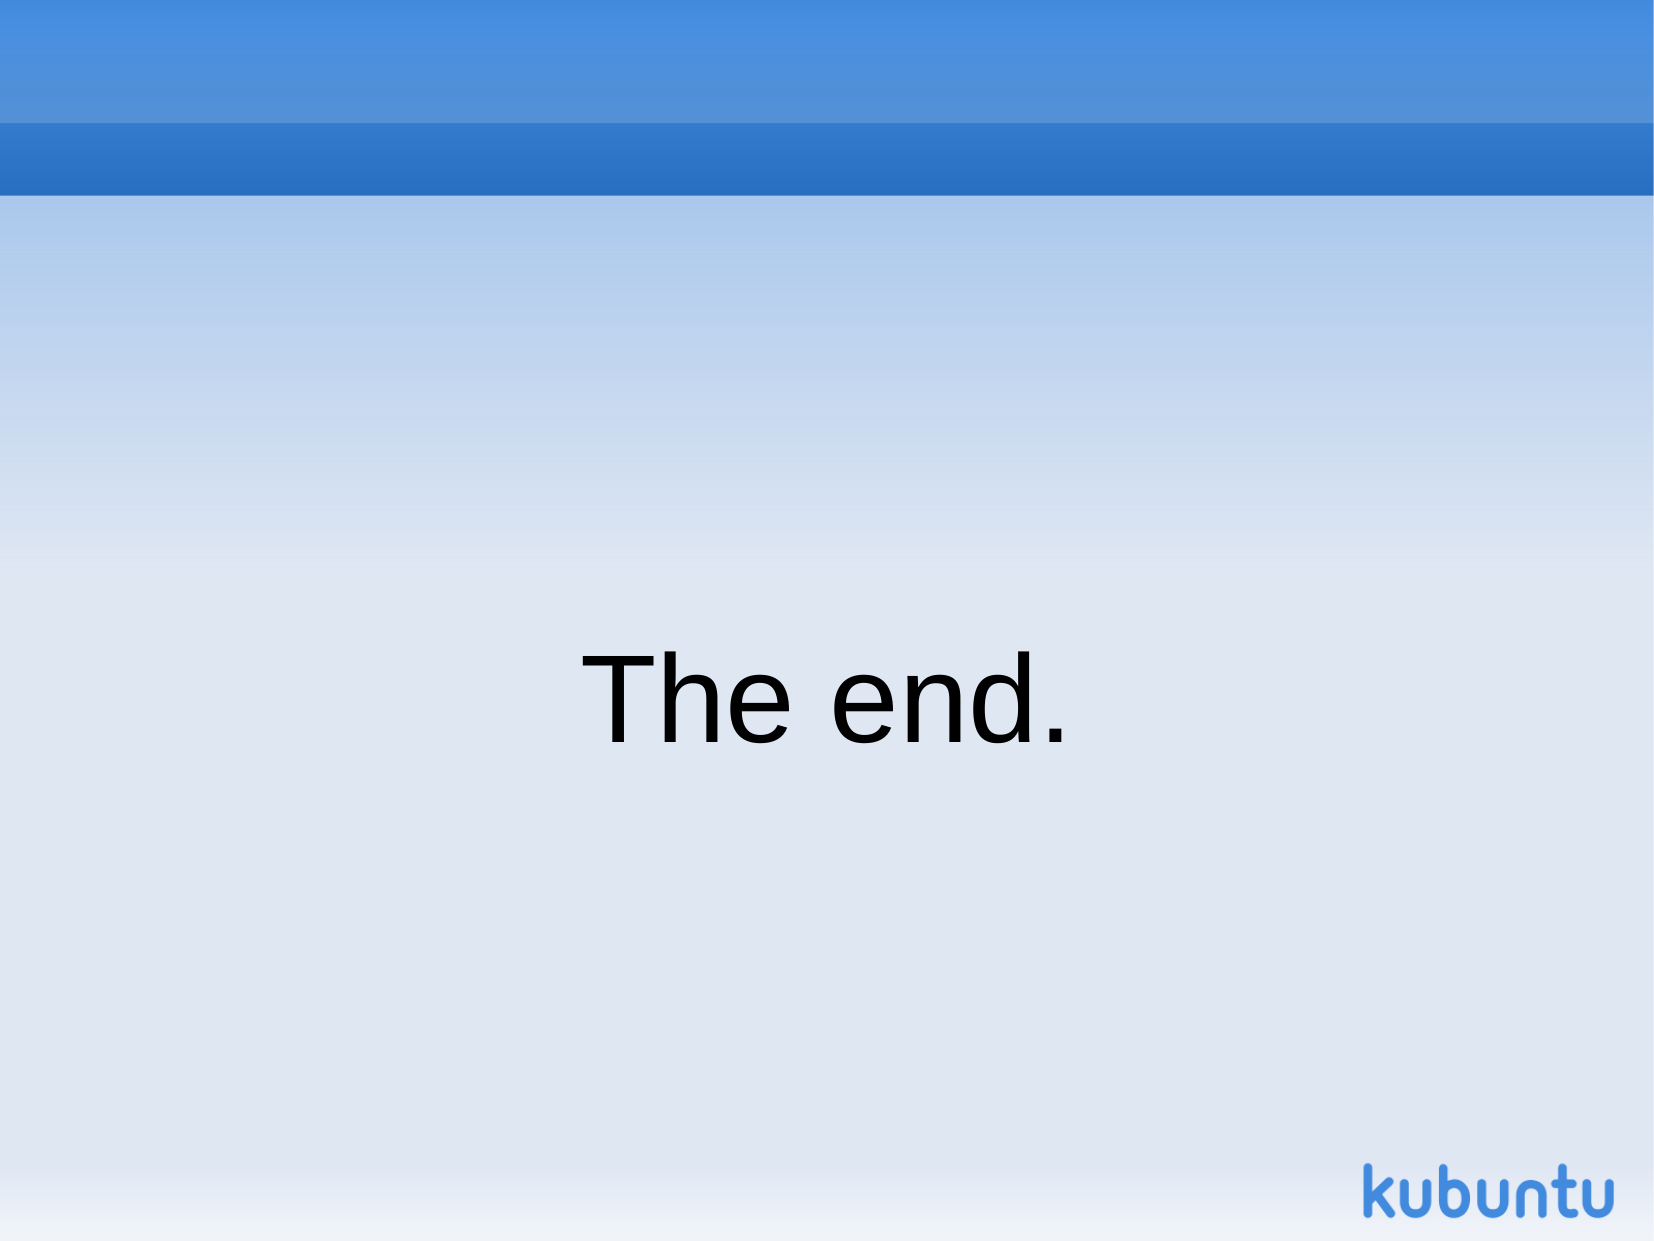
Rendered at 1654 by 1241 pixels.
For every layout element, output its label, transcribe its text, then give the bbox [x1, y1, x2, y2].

picture [0, 0, 1654, 1241]
subtitle The end. [82, 297, 1571, 1102]
